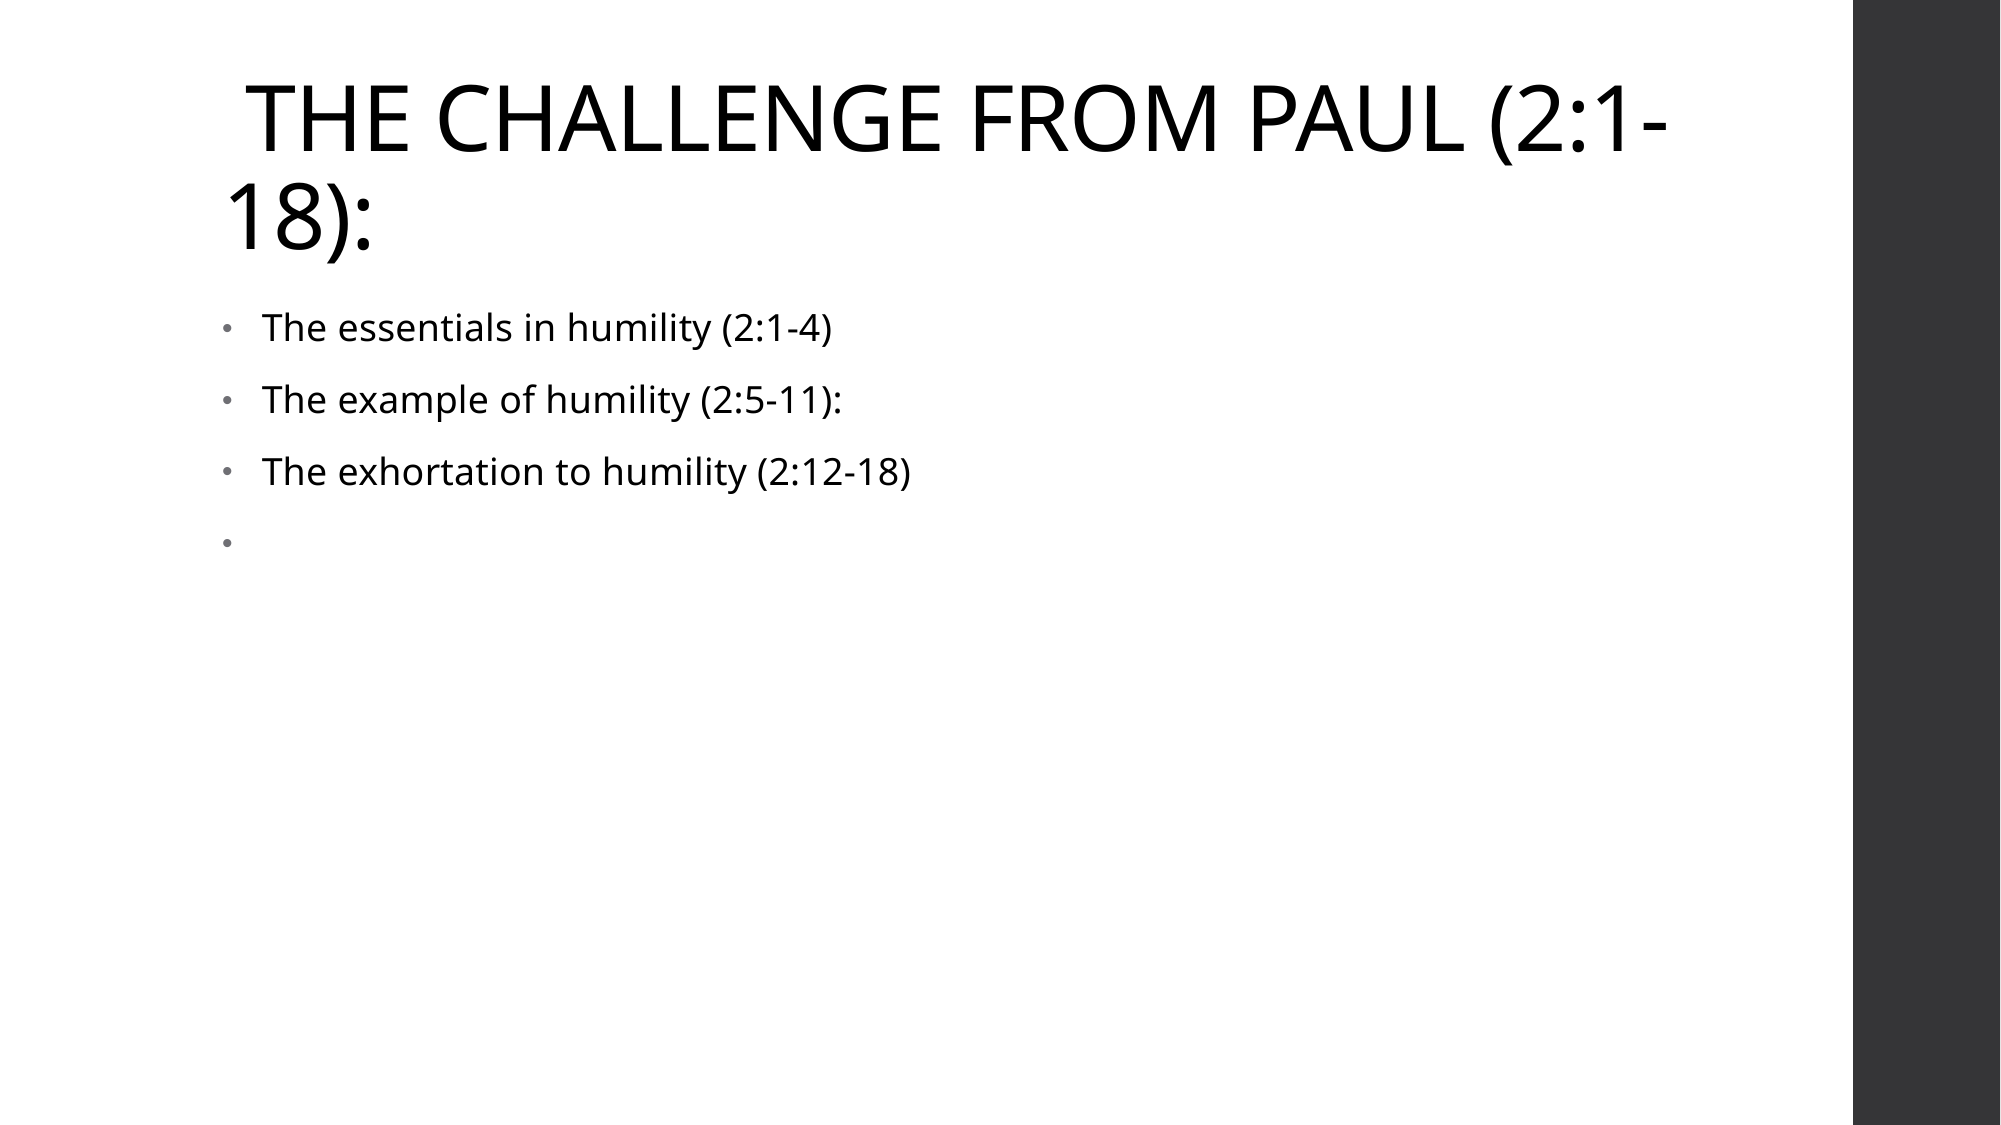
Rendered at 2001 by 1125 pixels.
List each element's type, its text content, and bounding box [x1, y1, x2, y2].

list The essentials in humility (2:1-4) The example of humility (2:5-11): The exhortation to humility (2:12-18) [206, 299, 1617, 1014]
title THE CHALLENGE FROM PAUL (2:1-18): [206, 60, 1797, 278]
